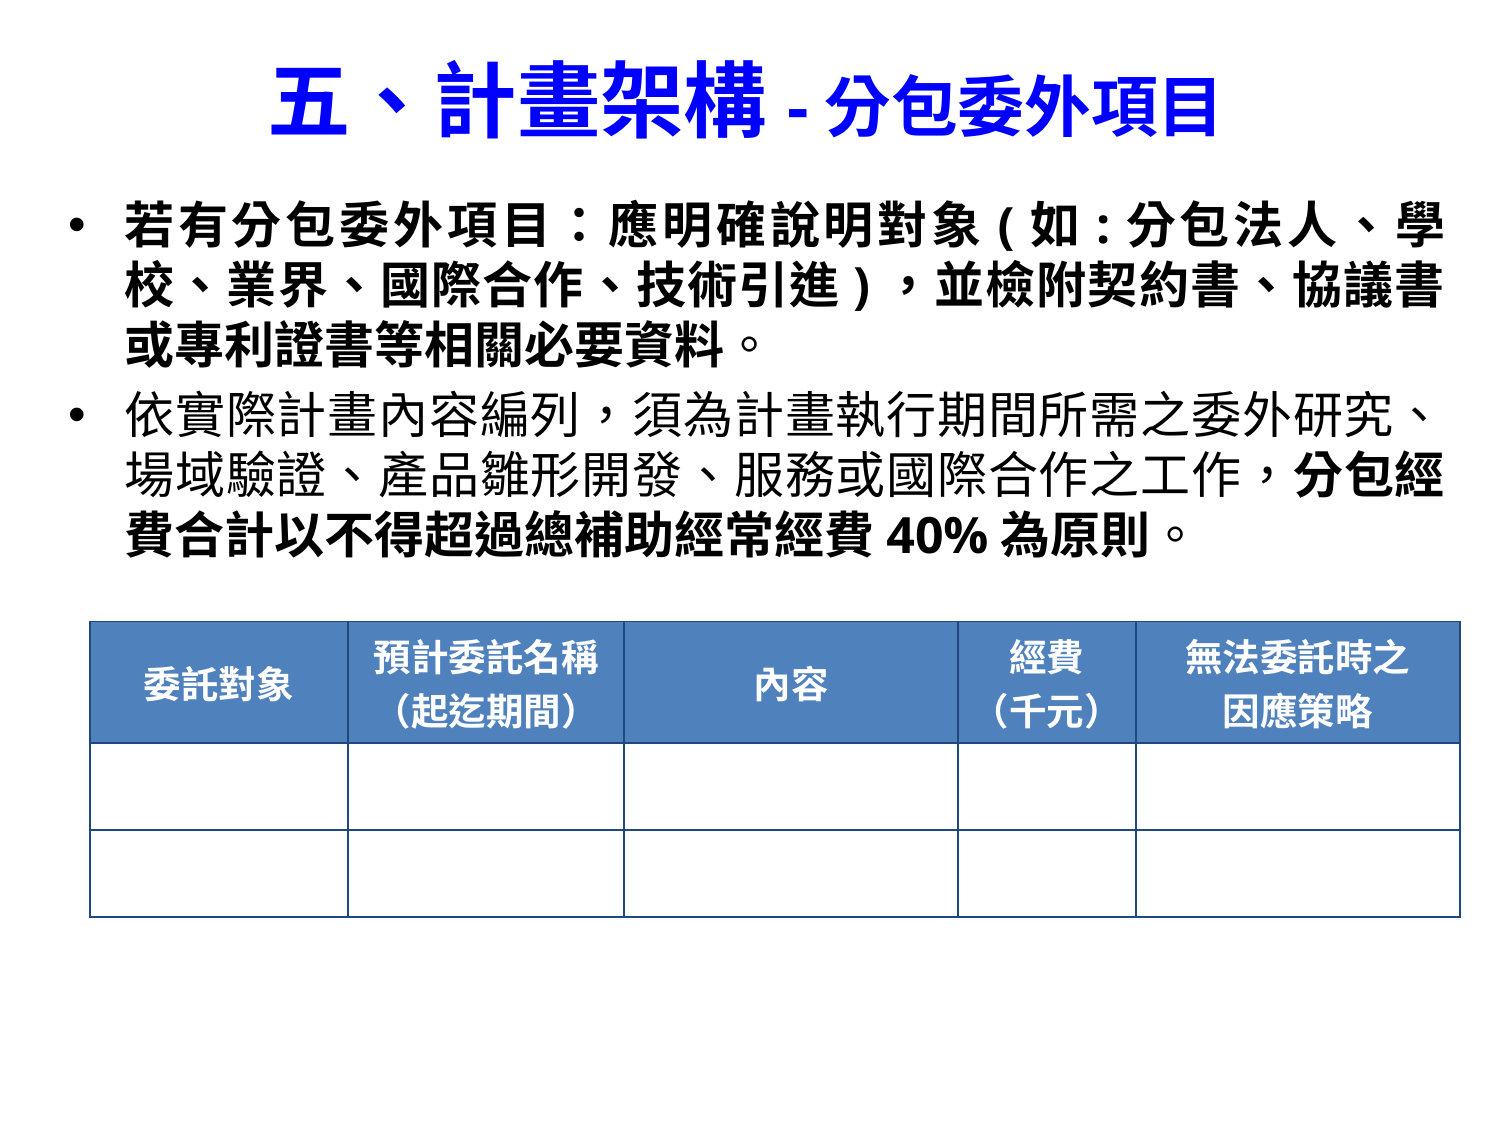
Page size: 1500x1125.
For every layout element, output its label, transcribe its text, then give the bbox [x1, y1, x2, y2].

table_header 內容 [625, 622, 957, 742]
table_header 委託對象 [91, 622, 347, 742]
table_cell [91, 831, 347, 916]
table_cell [959, 744, 1135, 829]
table_header 無法委託時之 因應策略 [1137, 622, 1459, 742]
table_cell [959, 831, 1135, 916]
table_cell [91, 744, 347, 829]
table_cell [349, 831, 623, 916]
title 五、計畫架構-分包委外項目 [71, 4, 1422, 193]
table_cell [1137, 831, 1459, 916]
table_cell [625, 744, 957, 829]
table_cell [1137, 744, 1459, 829]
table_header 經費 （千元） [959, 622, 1135, 742]
table_header 預計委託名稱 （起迄期間） [349, 622, 623, 742]
list 若有分包委外項目：應明確說明對象(如:分包法人、學校、業界、國際合作、技術引進)，並檢附契約書、協議書或專利證書等相關必要資料。 依實際計畫內容編列，須為計畫執行期間所需之委外研究、場域驗證、產品雛形開發、服務或國際合作之工作，分包經費合計以不得超過總補助經常經費40%為原則。 [53, 186, 1461, 999]
table_cell [625, 831, 957, 916]
table_cell [349, 744, 623, 829]
